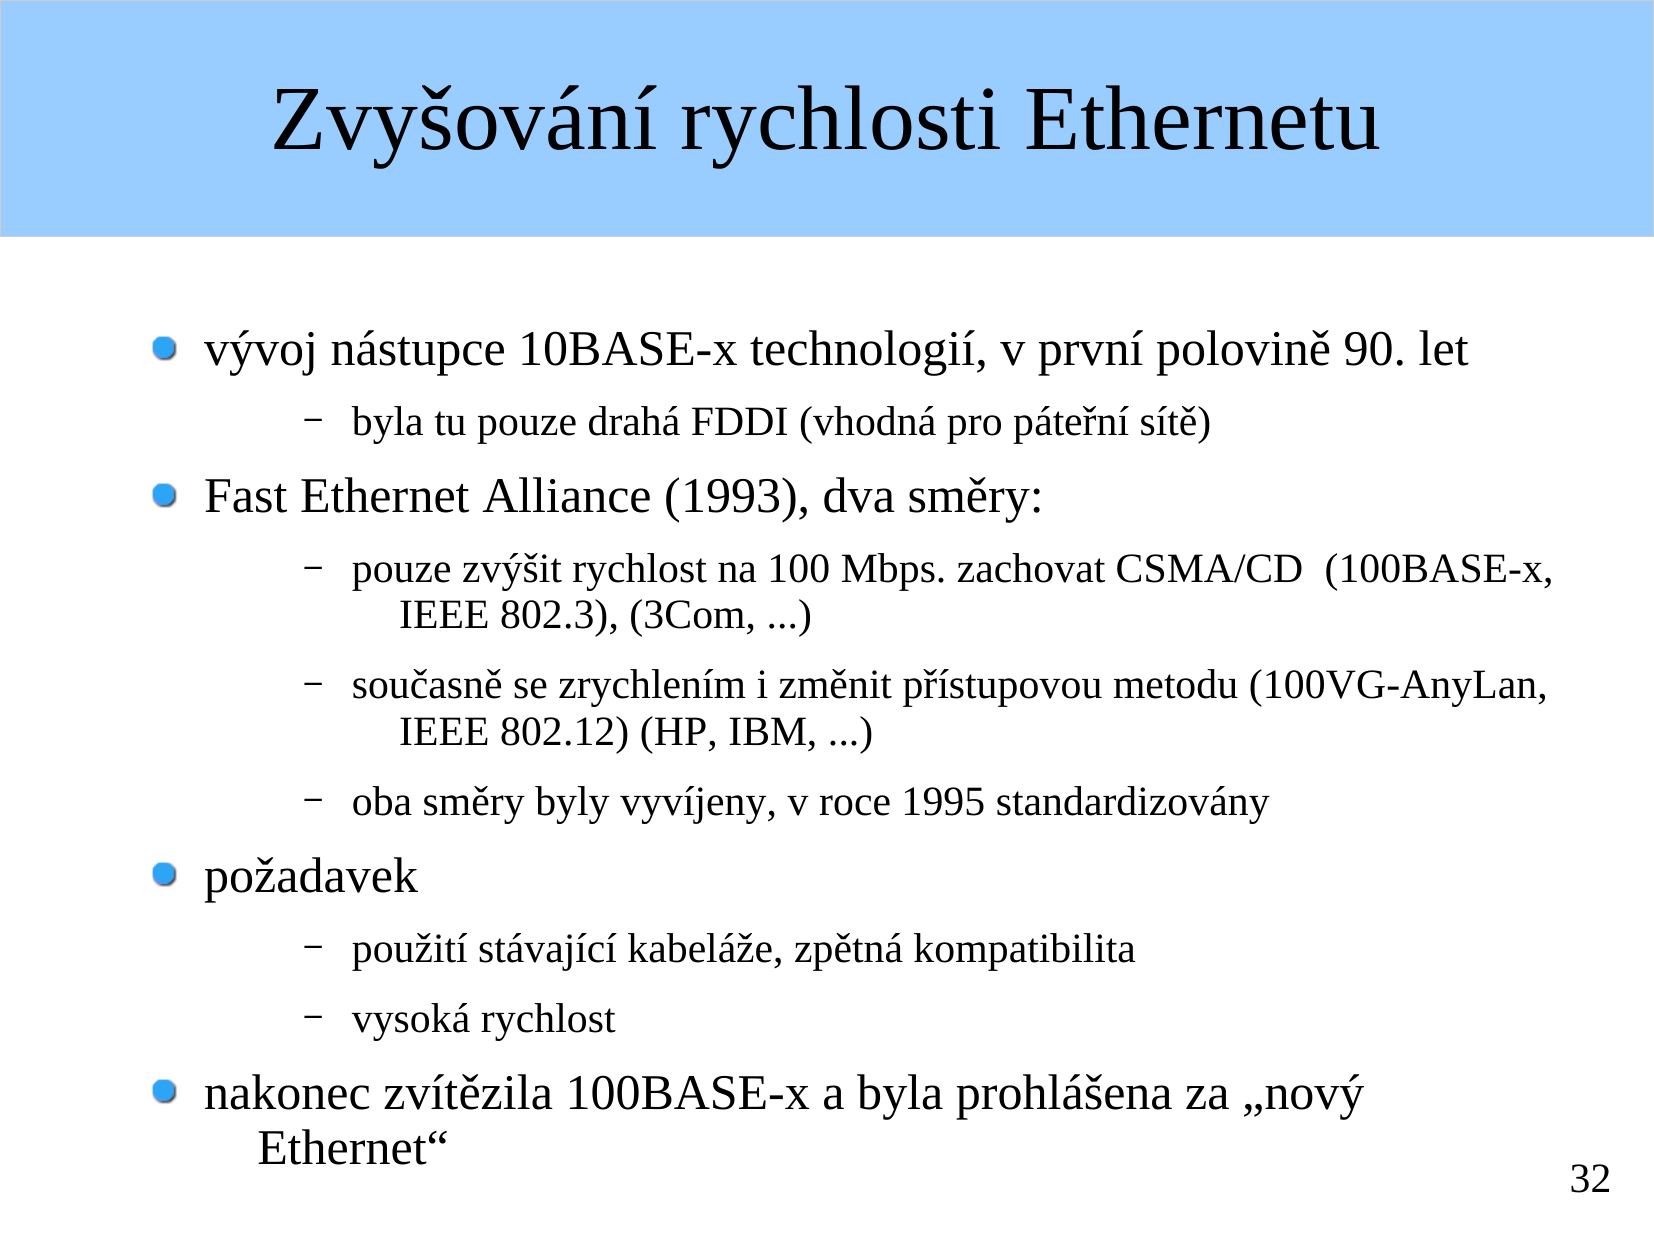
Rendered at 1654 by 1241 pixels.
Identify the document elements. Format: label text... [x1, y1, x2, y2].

title Zvyšování rychlosti Ethernetu [0, 0, 1654, 237]
list vývoj nástupce 10BASE-x technologií, v první polovině 90. let byla tu pouze drahá FDDI (vhodná pro páteřní sítě) Fast Ethernet Alliance (1993), dva směry: pouze zvýšit rychlost na 100 Mbps. zachovat CSMA/CD (100BASE-x, IEEE 802.3), (3Com, ...) současně se zrychlením i změnit přístupovou metodu (100VG-AnyLan, IEEE 802.12) (HP, IBM, ...) oba směry byly vyvíjeny, v roce 1995 standardizovány požadavek použití stávající kabeláže, zpětná kompatibilita vysoká rychlost nakonec zvítězila 100BASE-x a byla prohlášena za „nový Ethernet“ [115, 321, 1560, 1211]
